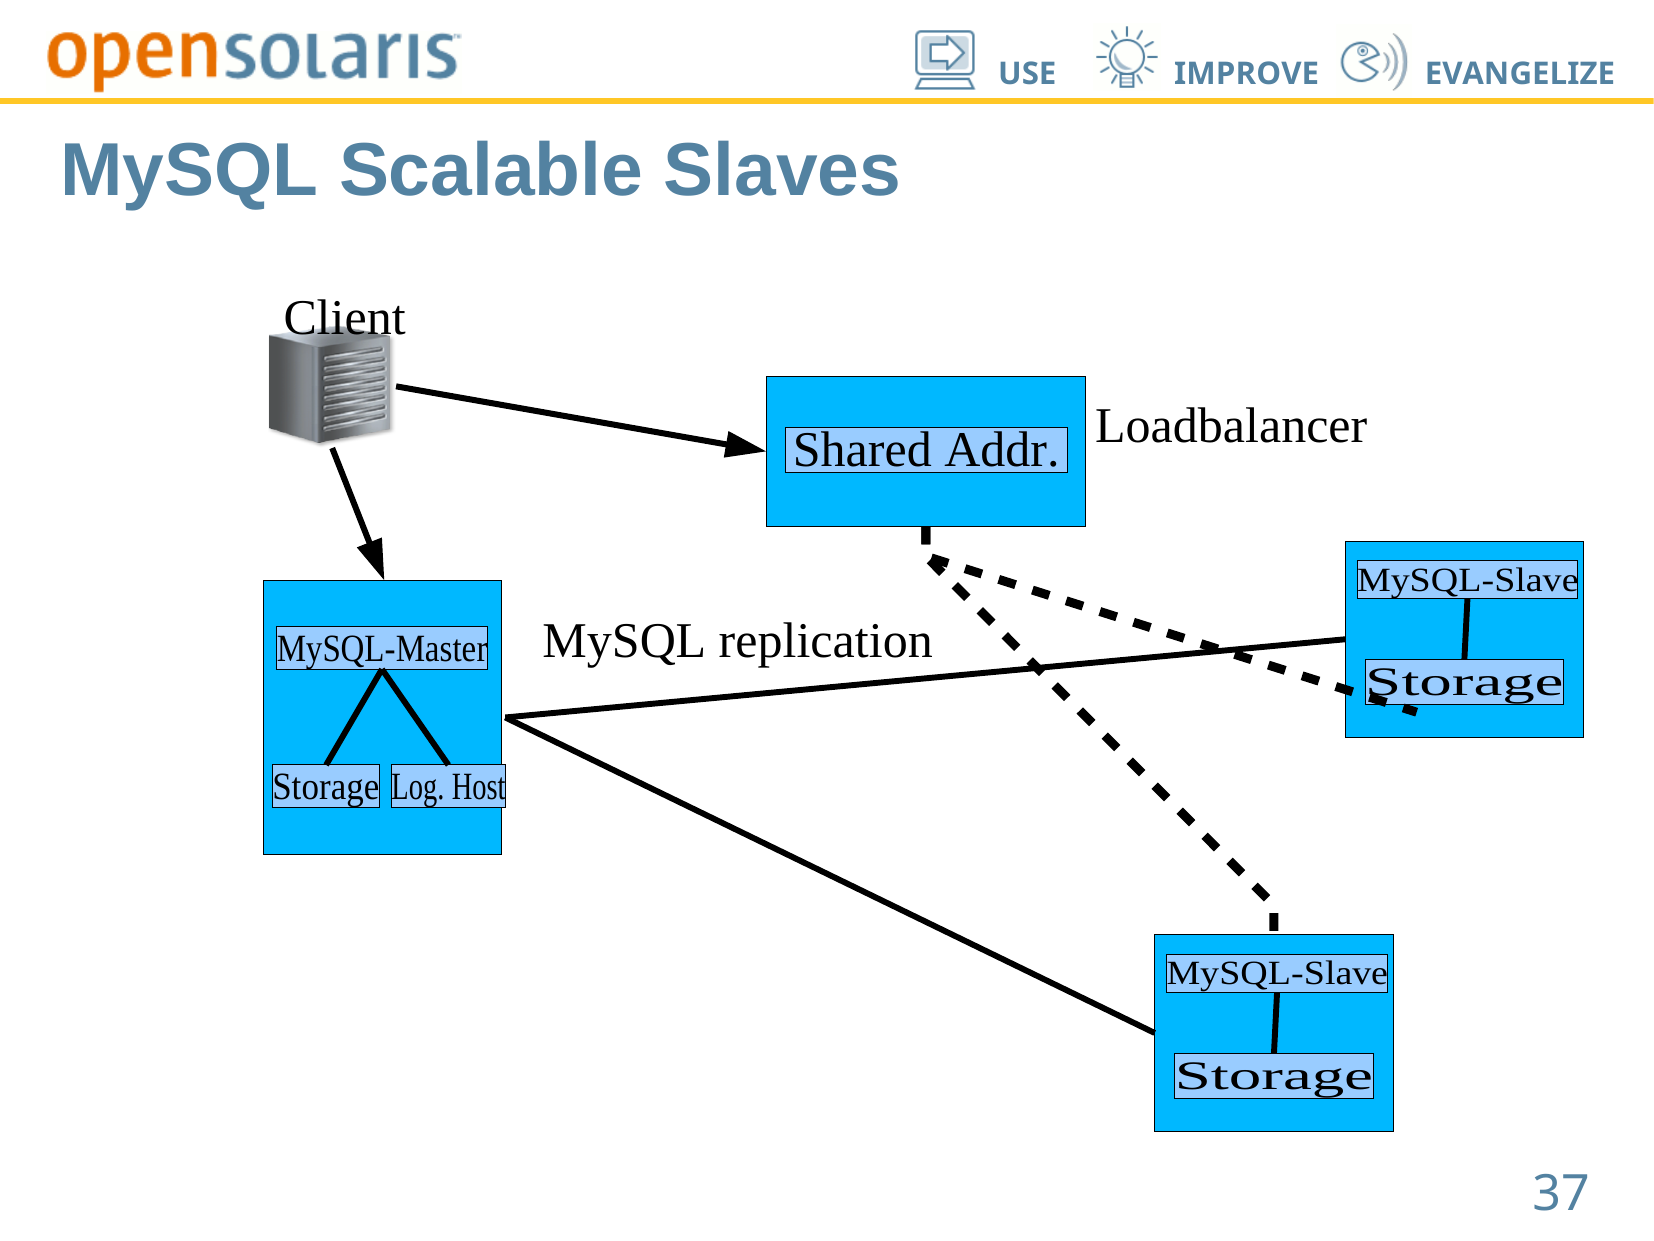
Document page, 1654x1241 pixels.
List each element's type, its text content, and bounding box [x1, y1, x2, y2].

text_box Storage [272, 764, 380, 808]
picture [1093, 23, 1161, 91]
picture [46, 31, 462, 94]
text_box [1345, 541, 1584, 738]
picture [907, 22, 983, 98]
text_box MySQL-Slave [1357, 560, 1578, 599]
picture [268, 324, 397, 449]
text_box Shared Addr. [785, 427, 1068, 473]
text_box [1154, 934, 1394, 1132]
text_box Storage [1365, 659, 1564, 705]
picture [1336, 24, 1412, 98]
text_box MySQL-Slave [1166, 954, 1388, 993]
text_box MySQL replication [542, 612, 932, 668]
text_box Log. Host [391, 764, 506, 808]
text_box Storage [1174, 1053, 1374, 1099]
text_box [766, 376, 1086, 527]
title MySQL Scalable Slaves [60, 124, 1534, 214]
text_box Client [283, 290, 406, 346]
text_box [263, 580, 502, 855]
text_box Loadbalancer [1095, 398, 1368, 454]
text_box MySQL-Master [276, 626, 488, 670]
